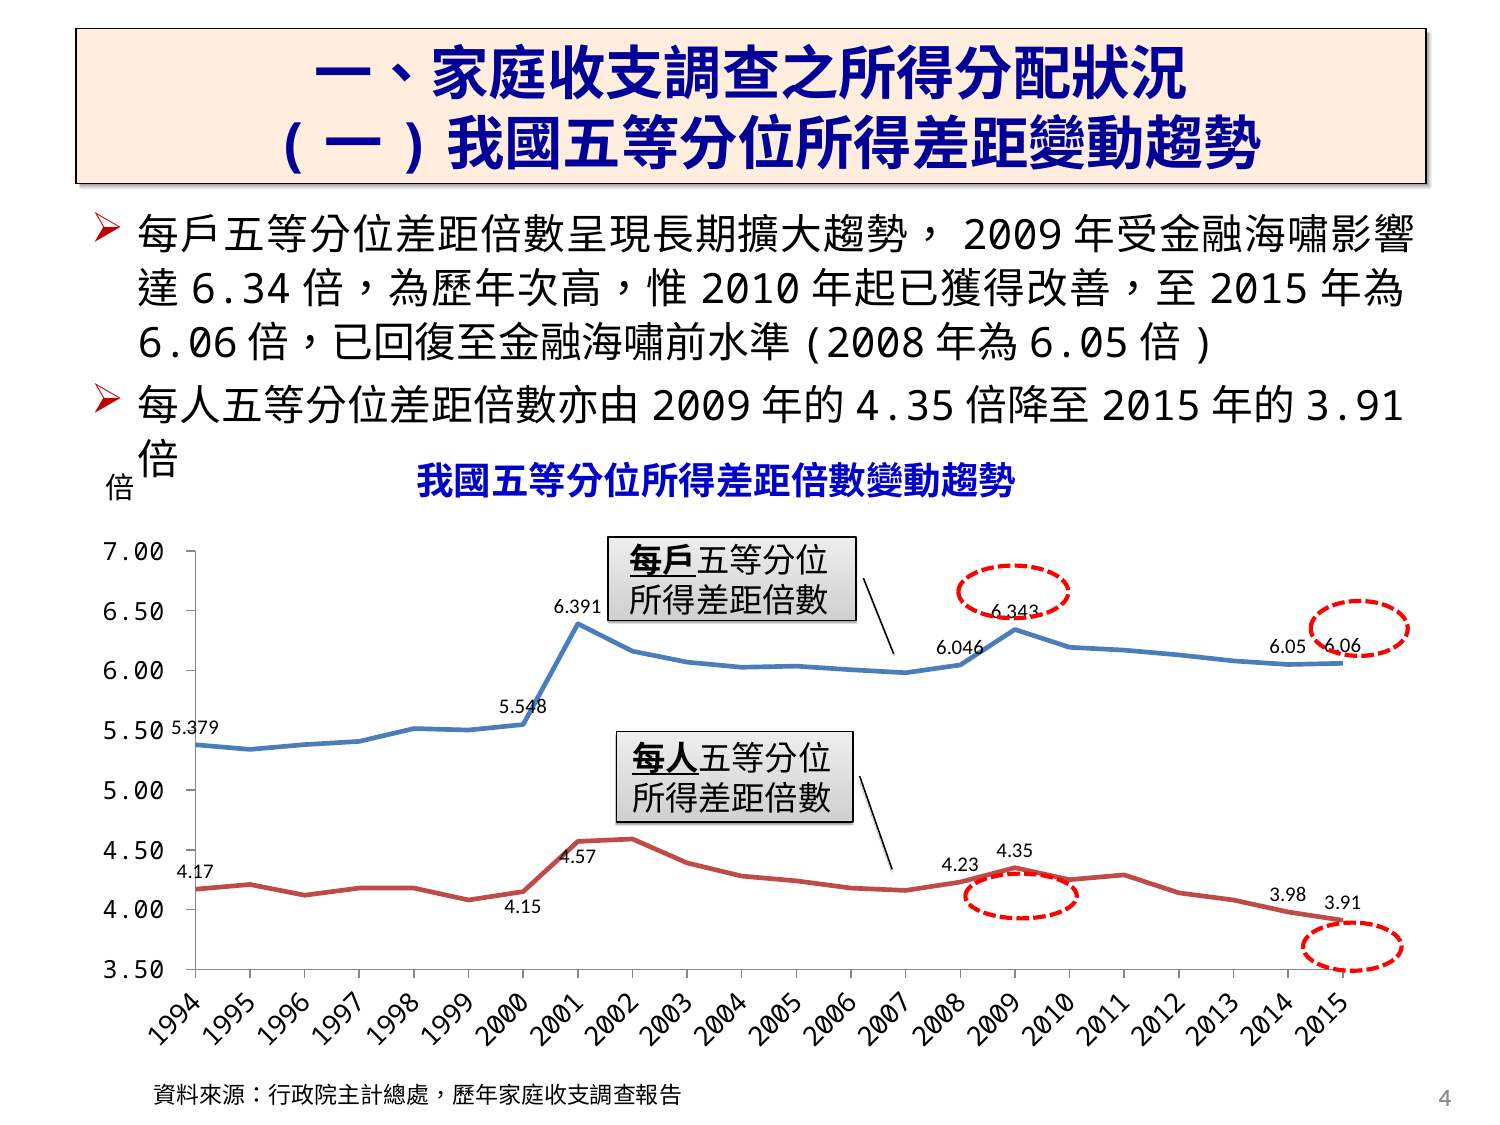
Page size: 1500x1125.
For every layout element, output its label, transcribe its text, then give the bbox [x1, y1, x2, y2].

text_box 資料來源：行政院主計總處，歷年家庭收支調查報告 [138, 1077, 706, 1125]
text_box 我國五等分位所得差距倍數變動趨勢 [401, 449, 1032, 510]
text_box 每戶五等分位差距倍數呈現長期擴大趨勢，2009年受金融海嘯影響達6.34倍，為歷年次高，惟2010年起已獲得改善，至2015年為6.06倍，已回復至金融海嘯前水準(2008年為6.05倍) 每人五等分位差距倍數亦由2009年的4.35倍降至2015年的3.91倍 [76, 196, 1430, 491]
text_box 倍 [119, 492, 128, 497]
text_box 倍 [90, 491, 153, 513]
text_box <編號> [1116, 1066, 1467, 1125]
text_box 每人五等分位所得差距倍數 [617, 732, 853, 822]
text_box 一、家庭收支調查之所得分配狀況 (一)我國五等分位所得差距變動趨勢 [76, 28, 1427, 184]
chart [76, 522, 1382, 1065]
text_box 每戶五等分位所得差距倍數 [608, 537, 856, 620]
